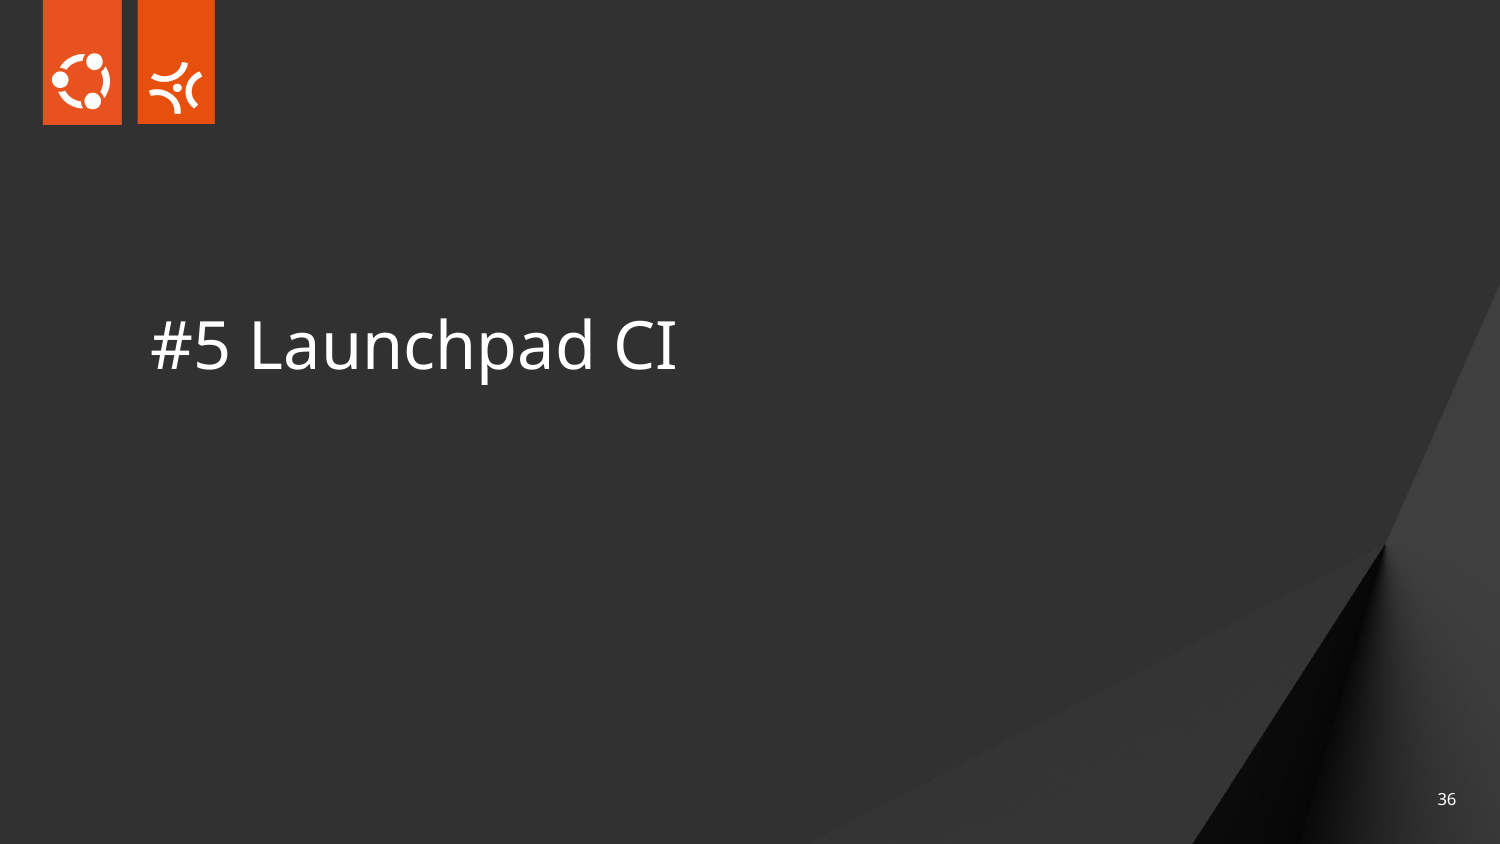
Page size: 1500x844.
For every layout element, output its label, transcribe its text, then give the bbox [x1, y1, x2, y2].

picture [0, 0, 1500, 844]
slide_number <number> [1381, 773, 1472, 839]
title #5 Launchpad CI [150, 300, 1049, 383]
